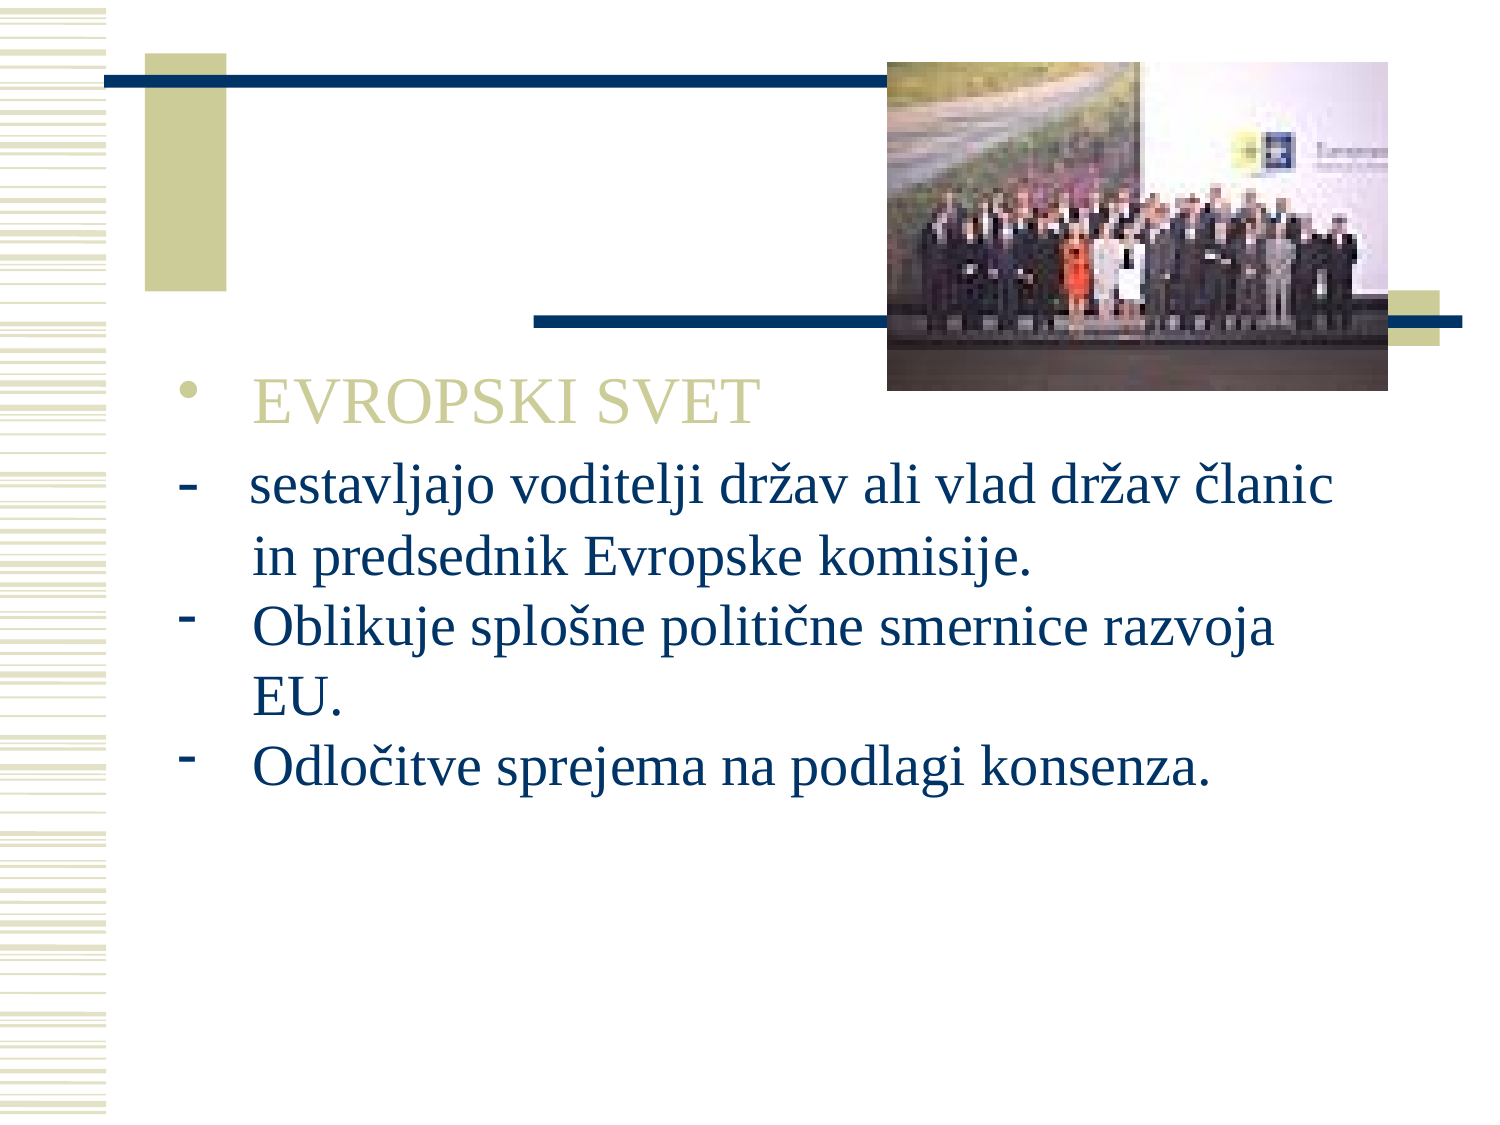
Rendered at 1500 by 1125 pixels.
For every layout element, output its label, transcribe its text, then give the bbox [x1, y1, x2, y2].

picture [887, 62, 1388, 391]
text_box EVROPSKI SVET - sestavljajo voditelji držav ali vlad držav članic in predsednik Evropske komisije. Oblikuje splošne politične smernice razvoja EU. Odločitve sprejema na podlagi konsenza. [162, 349, 1353, 865]
